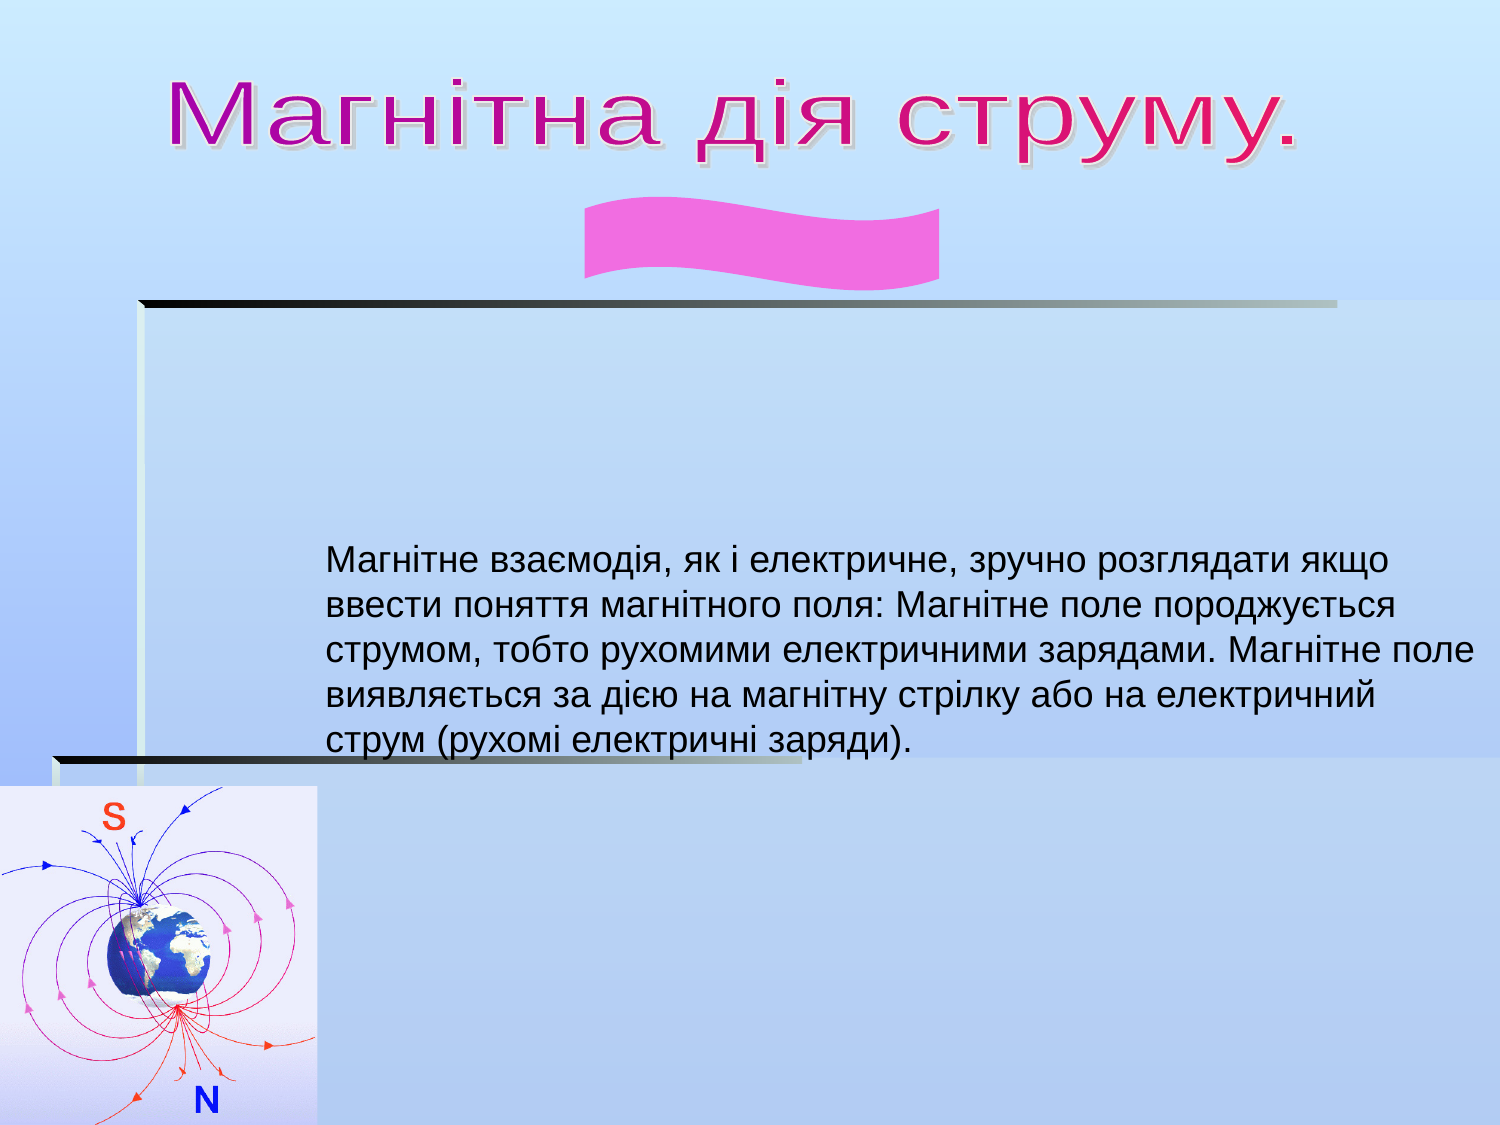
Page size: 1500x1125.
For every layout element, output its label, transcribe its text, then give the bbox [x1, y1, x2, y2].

text_box Магнітна дія струму. [774, 96, 786, 145]
text_box Магнітна дія струму. [1144, 96, 1212, 145]
picture [0, 786, 318, 1125]
text_box [584, 196, 940, 291]
text_box Магнітна дія струму. [340, 96, 373, 145]
text_box Магнітна дія струму. [1018, 95, 1073, 164]
text_box Магнітна дія струму. [451, 96, 463, 145]
text_box Магнітна дія струму. [171, 81, 253, 145]
text_box Магнітна дія струму. [472, 96, 525, 145]
text_box Магнітна дія струму. [696, 96, 765, 164]
text_box Магнітна дія струму. [956, 96, 1009, 145]
text_box Магнітна дія струму. [268, 95, 332, 146]
text_box Магнітна дія струму. [794, 96, 852, 145]
text_box Магнітна дія струму. [898, 95, 952, 146]
text_box Магнітна дія струму. [1076, 96, 1138, 164]
text_box Магнітна дія струму. [598, 95, 662, 146]
text_box Магнітна дія струму. [384, 96, 436, 145]
text_box Магнітна дія струму. [534, 96, 586, 145]
text_box Магнітна дія струму. [1221, 96, 1283, 164]
text_box Магнітне взаємодія, як і електричне, зручно розглядати якщо ввести поняття магнітного поля: Магнітне поле породжується струмом, тобто рухомими електричними зарядами. Магнітне поле виявляється за дією на магнітну стрілку або на електричний струм (рухомі електричні заряди). [310, 527, 1500, 767]
